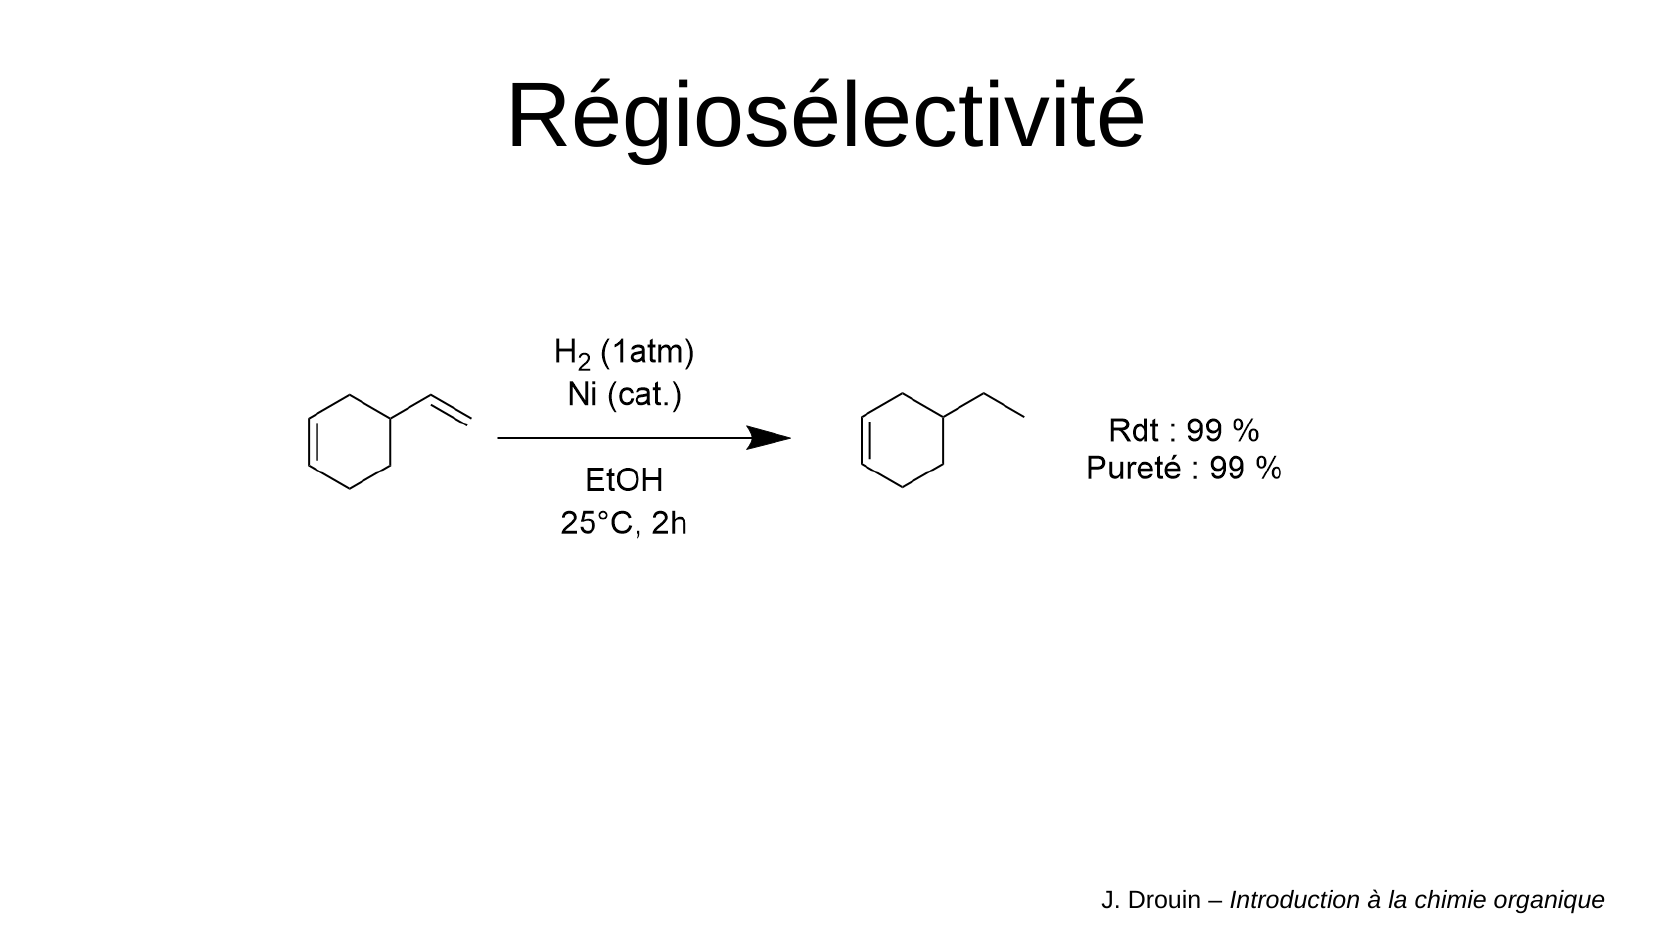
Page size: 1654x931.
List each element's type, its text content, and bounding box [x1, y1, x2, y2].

title Régiosélectivité [82, 37, 1571, 193]
picture [271, 281, 1371, 567]
text_box J. Drouin – Introduction à la chimie organique [1086, 878, 1654, 922]
